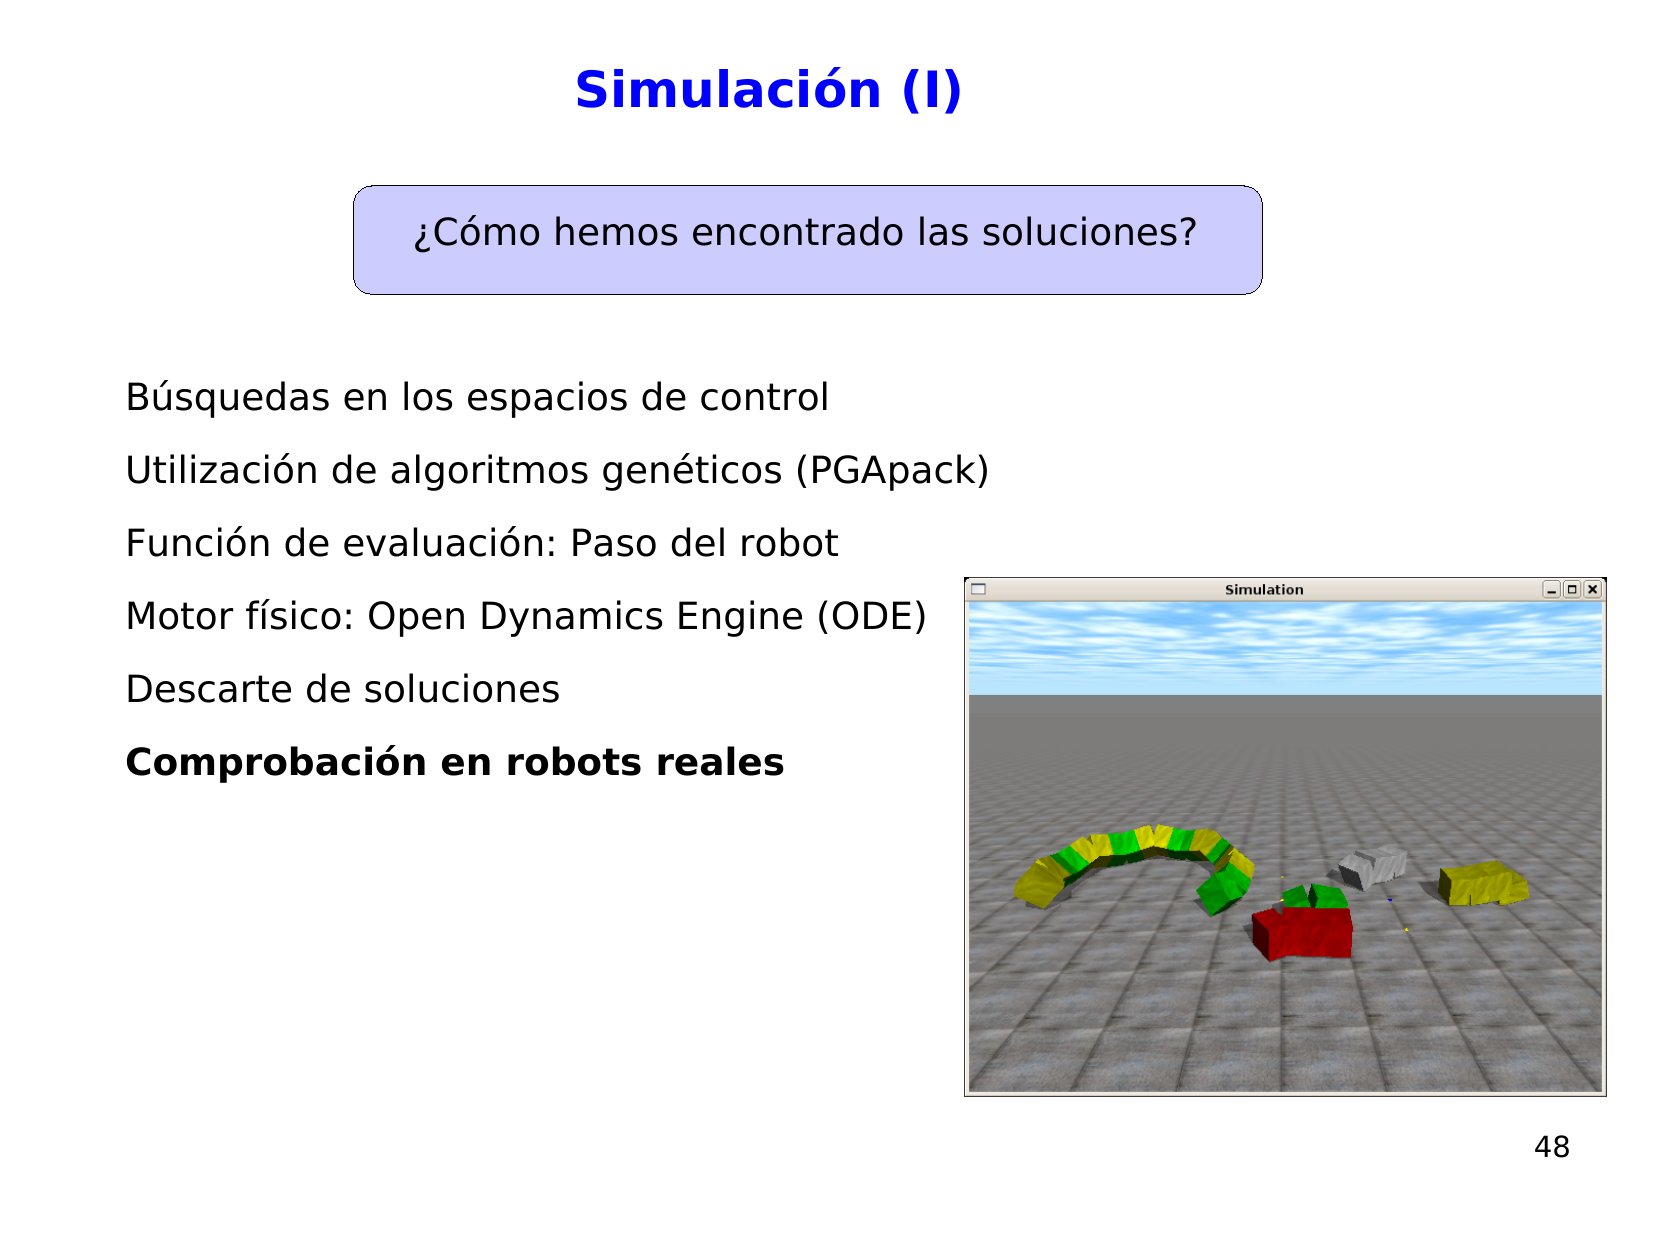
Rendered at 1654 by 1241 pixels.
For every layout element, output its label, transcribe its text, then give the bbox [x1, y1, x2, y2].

text_box ¿Cómo hemos encontrado las soluciones? [397, 203, 1215, 263]
text_box Búsquedas en los espacios de control Utilización de algoritmos genéticos (PGApack) Función de evaluación: Paso del robot Motor físico: Open Dynamics Engine (ODE) Descarte de soluciones Comprobación en robots reales [98, 368, 1020, 792]
text_box [353, 185, 1263, 295]
picture [964, 577, 1607, 1097]
text_box Simulación (I) [559, 53, 980, 127]
